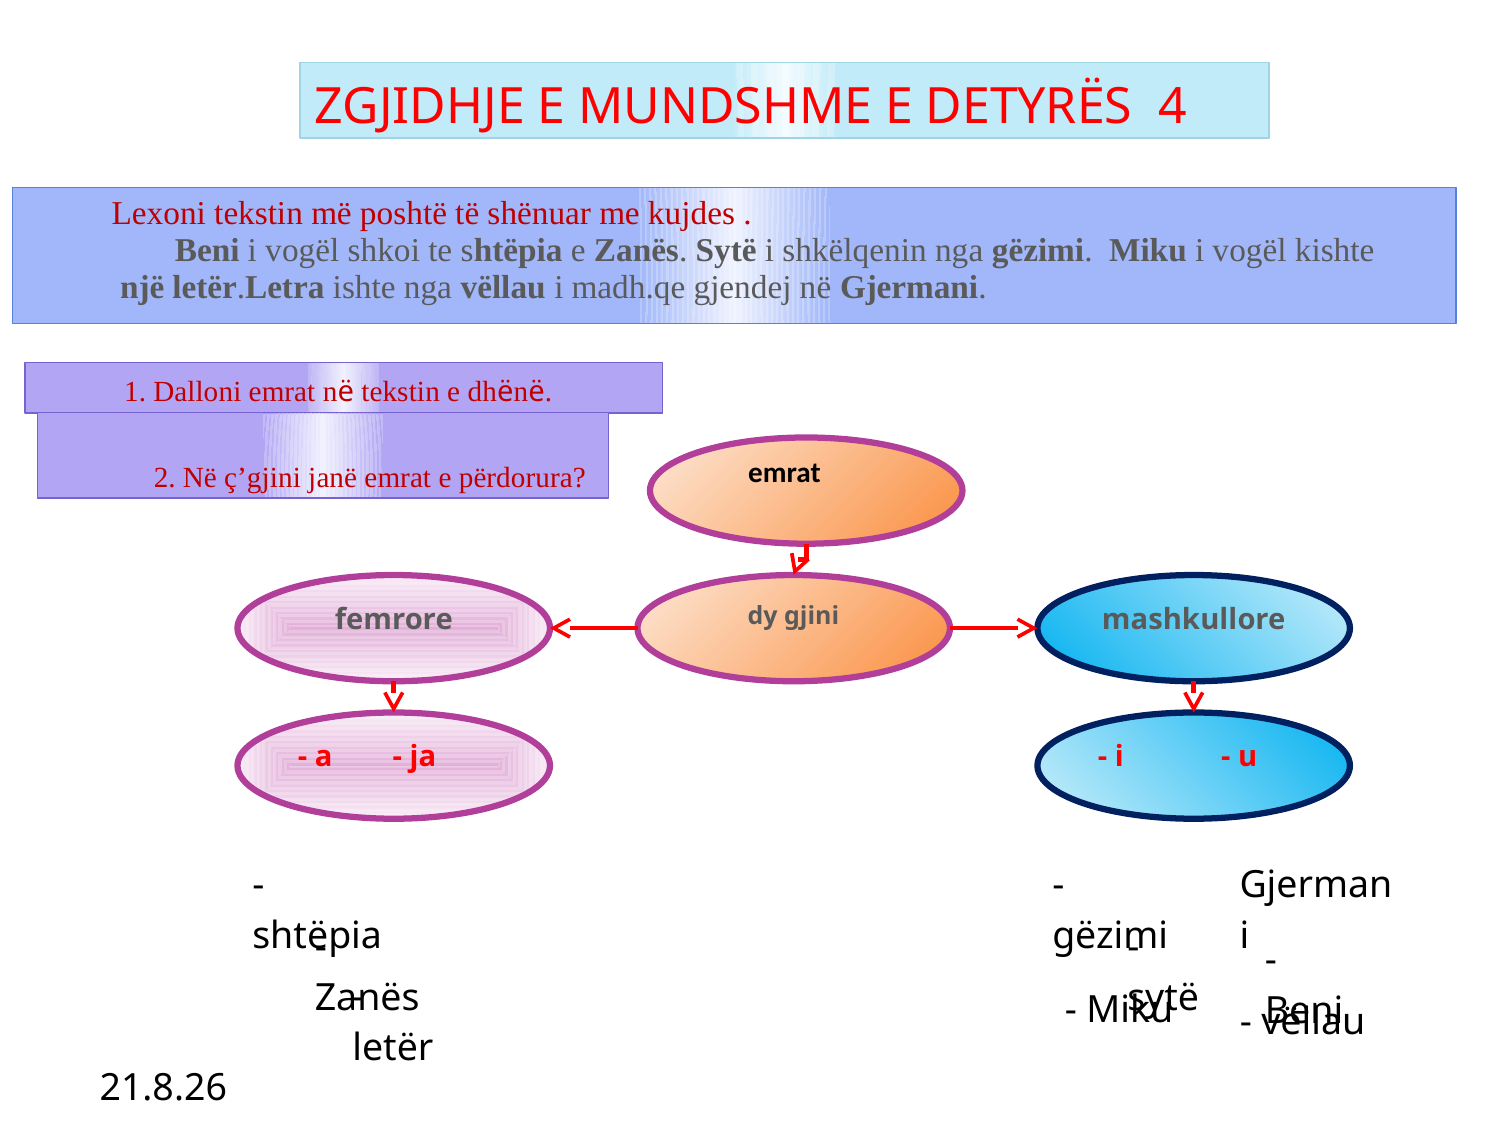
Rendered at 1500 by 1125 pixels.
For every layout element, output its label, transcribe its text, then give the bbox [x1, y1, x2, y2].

text_box - i - u [1037, 712, 1350, 819]
text_box dy gjini [637, 575, 950, 682]
text_box - shtëpia [237, 849, 412, 911]
text_box - gëzimi [1037, 849, 1204, 911]
text_box - a - ja [237, 712, 550, 819]
text_box Gjermani [1224, 849, 1412, 911]
text_box Lexoni tekstin më poshtë të shënuar me kujdes . Beni i vogël shkoi te shtëpia e Zanës. Sytë i shkëlqenin nga gëzimi. Miku i vogël kishte një letër.Letra ishte nga vëllau i madh.qe gjendej në Gjermani. [12, 187, 1457, 324]
text_box ZGJIDHJE E MUNDSHME E DETYRËS 4 [300, 62, 1269, 139]
text_box - letër [337, 962, 465, 1023]
text_box -Beni [1250, 924, 1368, 986]
text_box 1. Dalloni emrat në tekstin e dhënë. [24, 362, 663, 413]
text_box - Miku [1050, 974, 1194, 1036]
text_box - sytë [1112, 912, 1233, 973]
text_box mashkullore [1037, 575, 1350, 682]
text_box 2. Në ç’gjini janë emrat e përdorura? [37, 412, 609, 499]
text_box - vëllau [1224, 987, 1381, 1048]
text_box femrore [237, 575, 550, 682]
text_box emrat [649, 437, 963, 544]
text_box - Zanës [299, 912, 453, 973]
